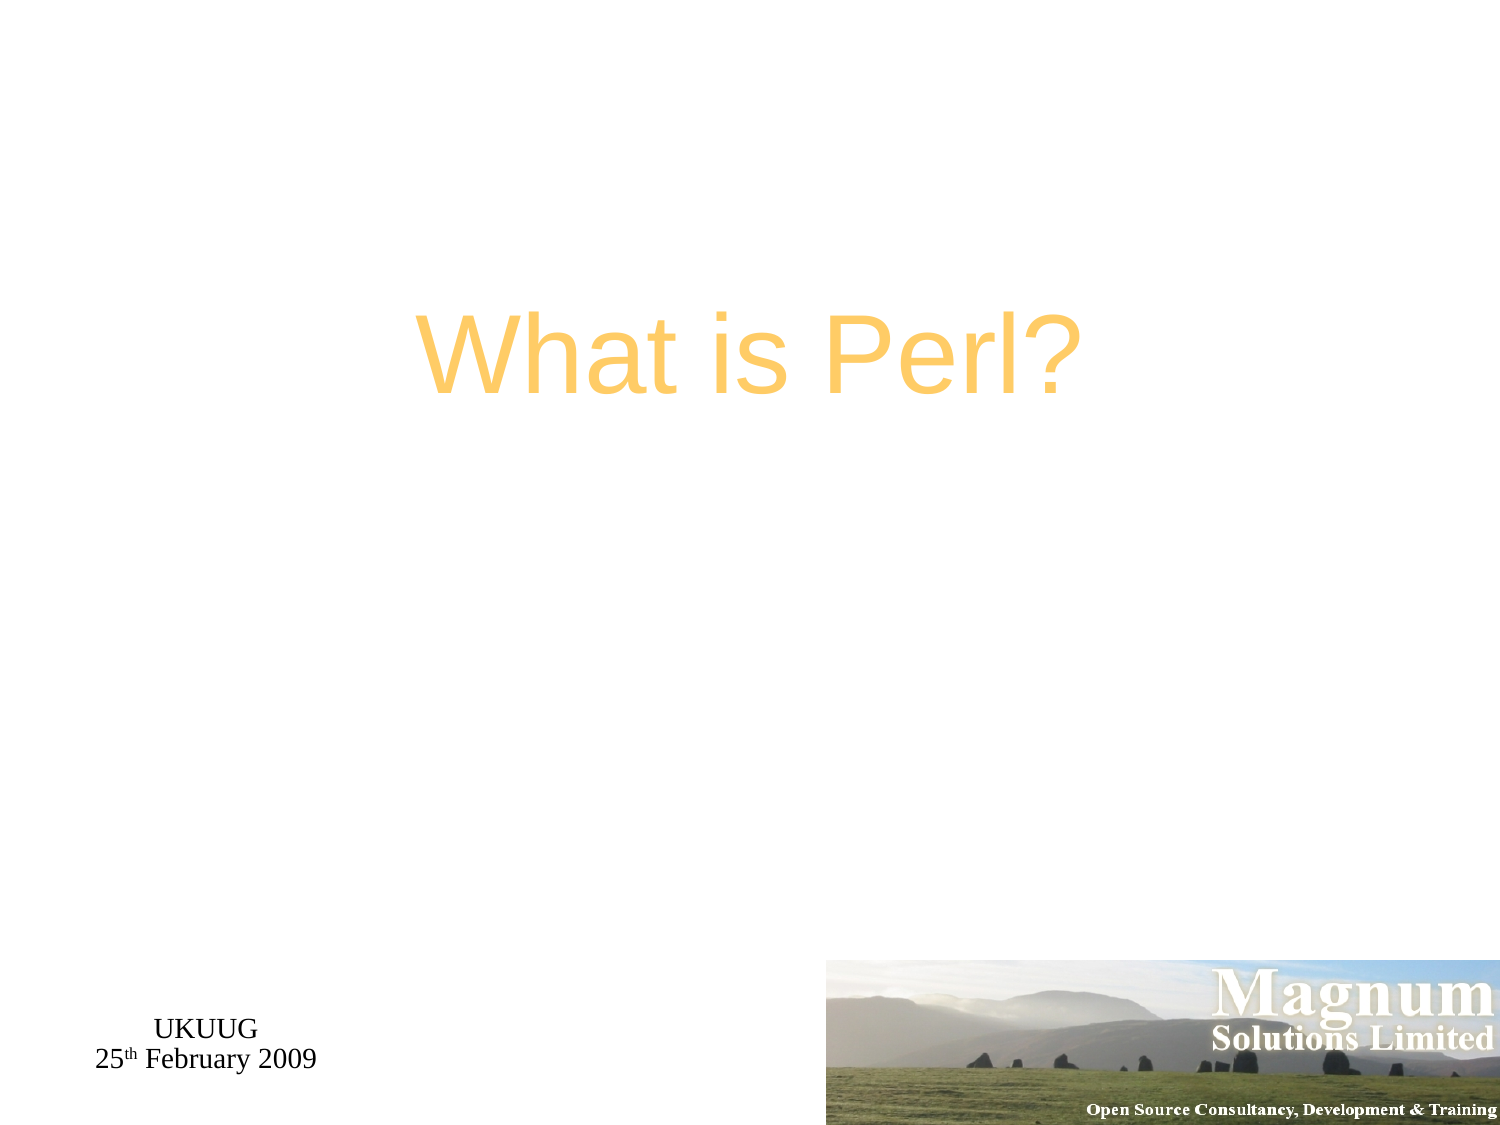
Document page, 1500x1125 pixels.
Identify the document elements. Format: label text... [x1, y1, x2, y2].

title What is Perl? [112, 237, 1388, 425]
picture [826, 960, 1500, 1125]
